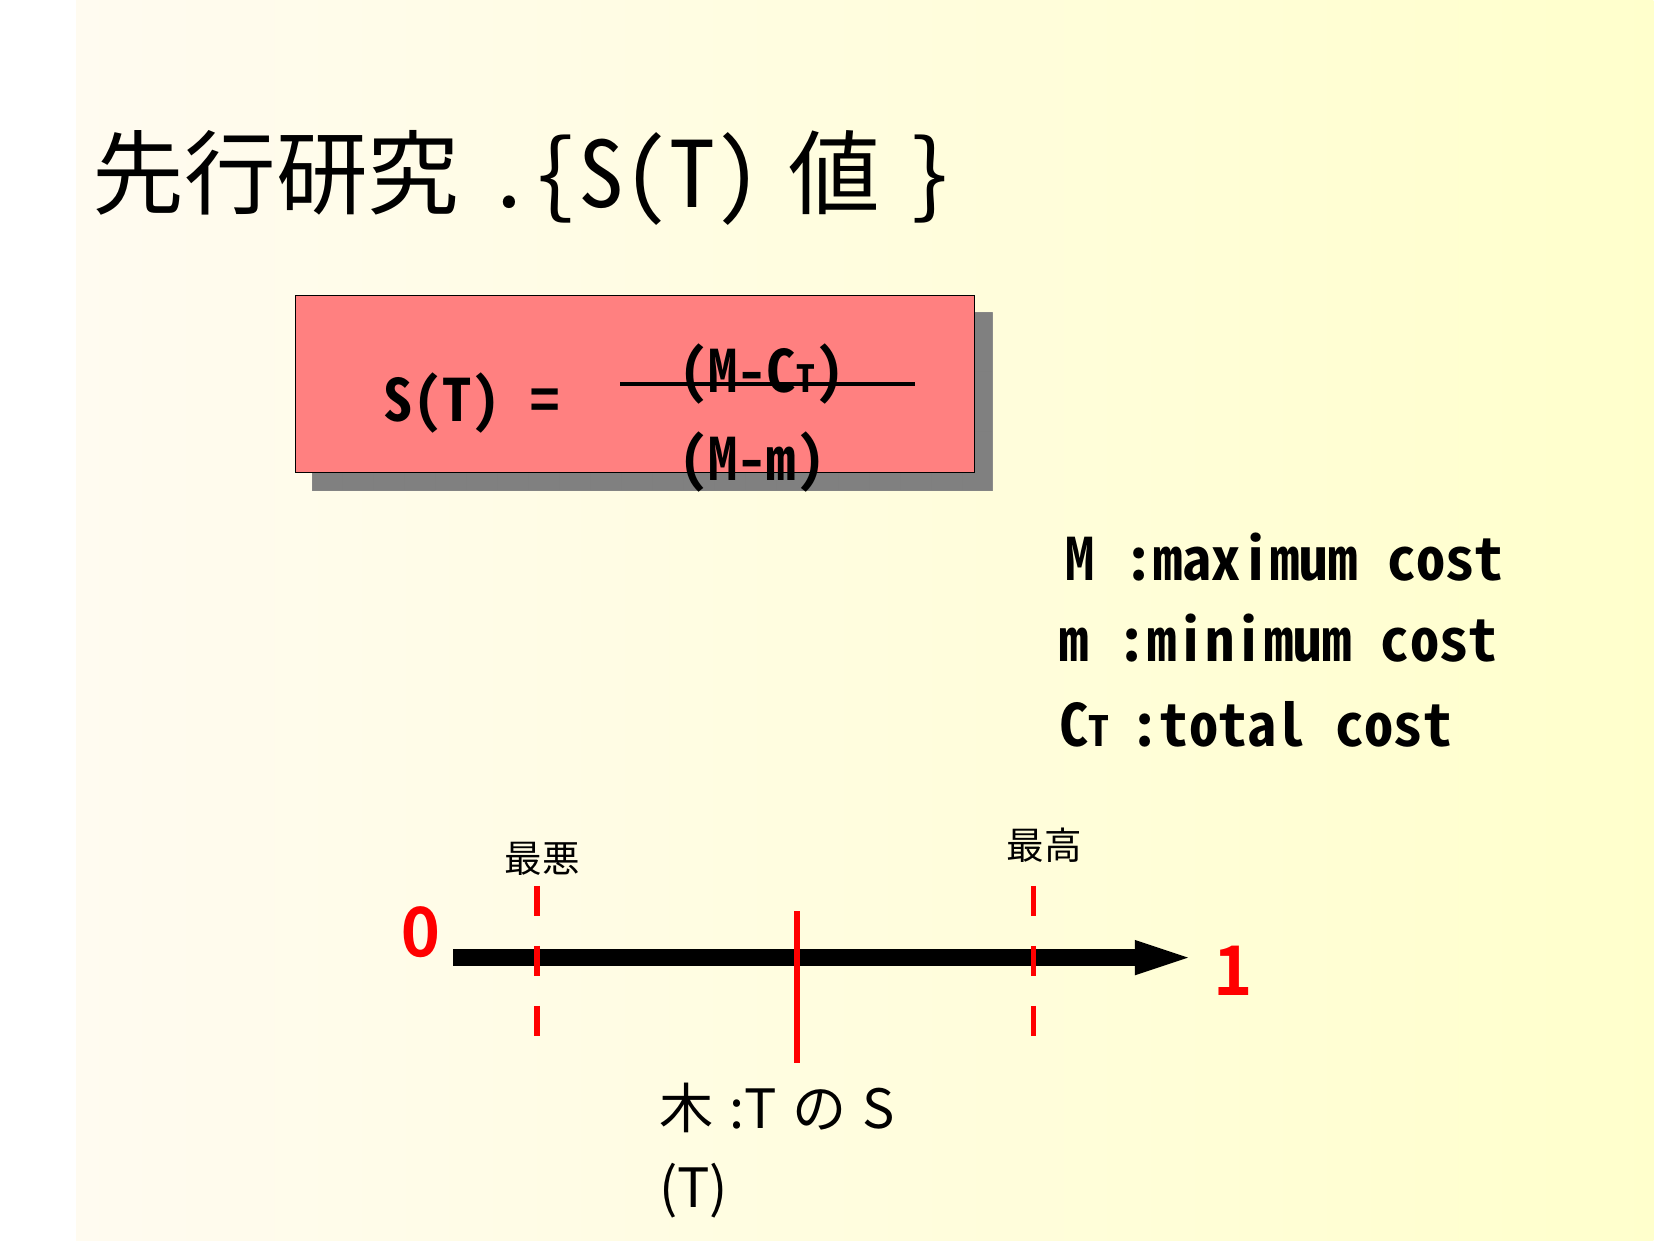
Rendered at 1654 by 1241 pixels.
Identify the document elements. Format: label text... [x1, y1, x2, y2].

text_box m :minimum cost [1059, 594, 1654, 679]
text_box 0 [403, 915, 443, 988]
text_box 木:TのS(T) [656, 1062, 945, 1123]
text_box (M-m) [679, 413, 857, 472]
text_box (M-CT) [679, 325, 899, 384]
text_box S(T) = [147, 354, 1418, 413]
text_box CT :total cost [1059, 679, 1654, 779]
text_box [817, 413, 975, 473]
text_box [295, 413, 687, 473]
text_box 最高 [1003, 813, 1085, 857]
text_box [295, 295, 975, 354]
title [29, 0, 1518, 368]
text_box 先行研究.{S(T)値} [89, 118, 1388, 216]
text_box 最悪 [501, 826, 583, 870]
text_box M :maximum cost [1062, 510, 1595, 591]
text_box 1 [1210, 915, 1250, 988]
